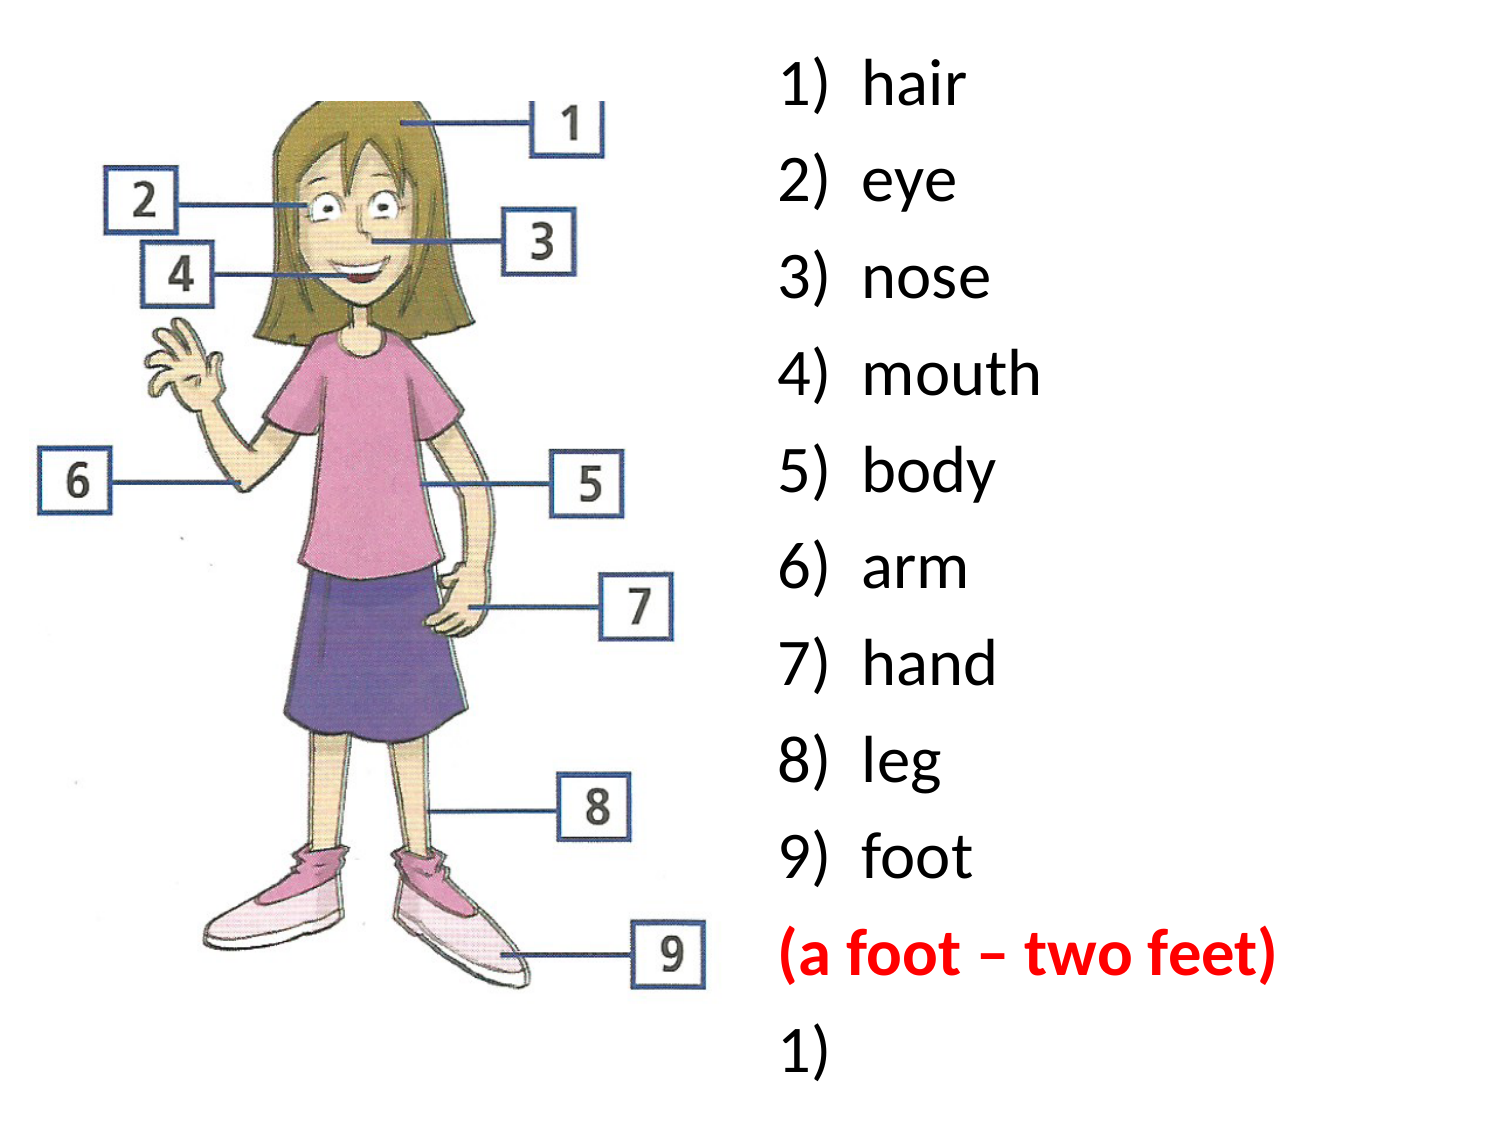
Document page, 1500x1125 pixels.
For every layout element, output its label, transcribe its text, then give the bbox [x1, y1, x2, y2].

list hair eye nose mouth body arm hand leg foot (a foot – two feet) [762, 30, 1426, 1106]
picture [0, 101, 740, 1027]
